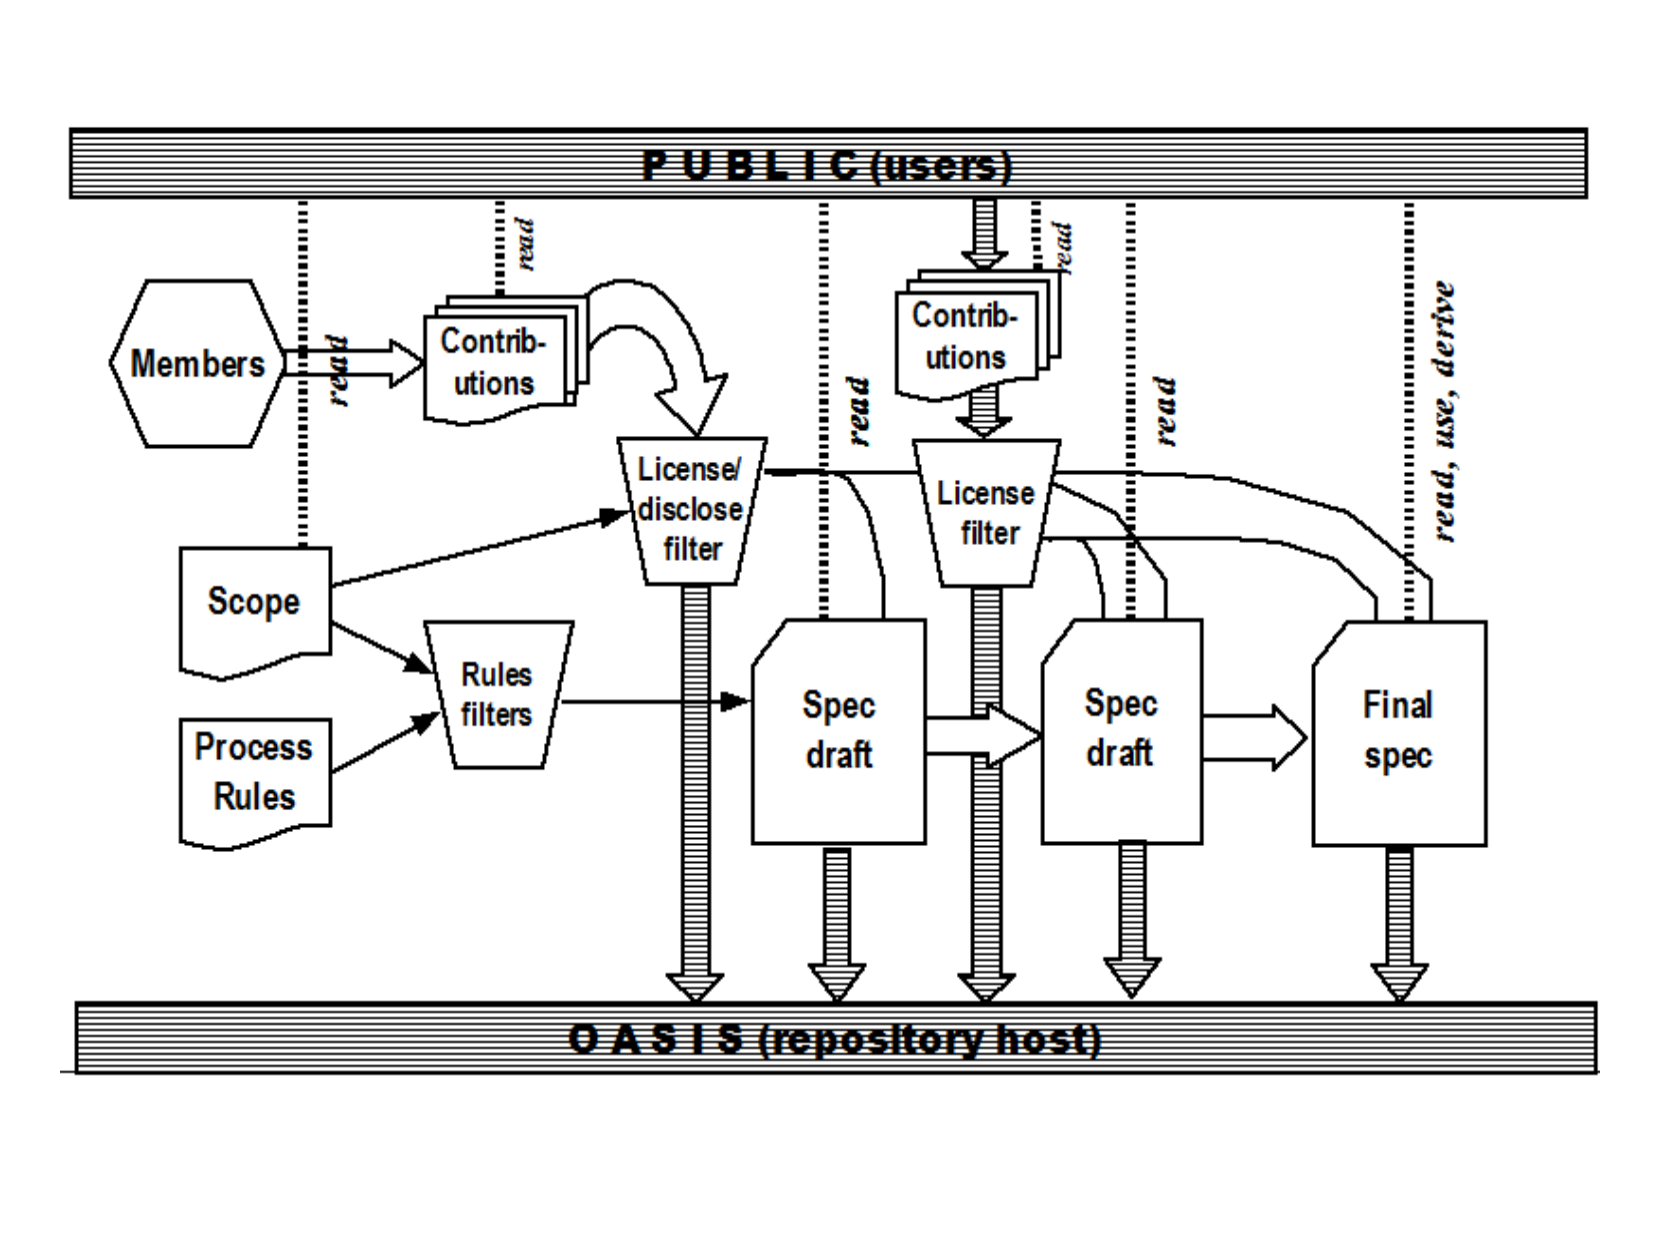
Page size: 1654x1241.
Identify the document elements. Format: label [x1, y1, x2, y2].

picture [60, 88, 1600, 1216]
